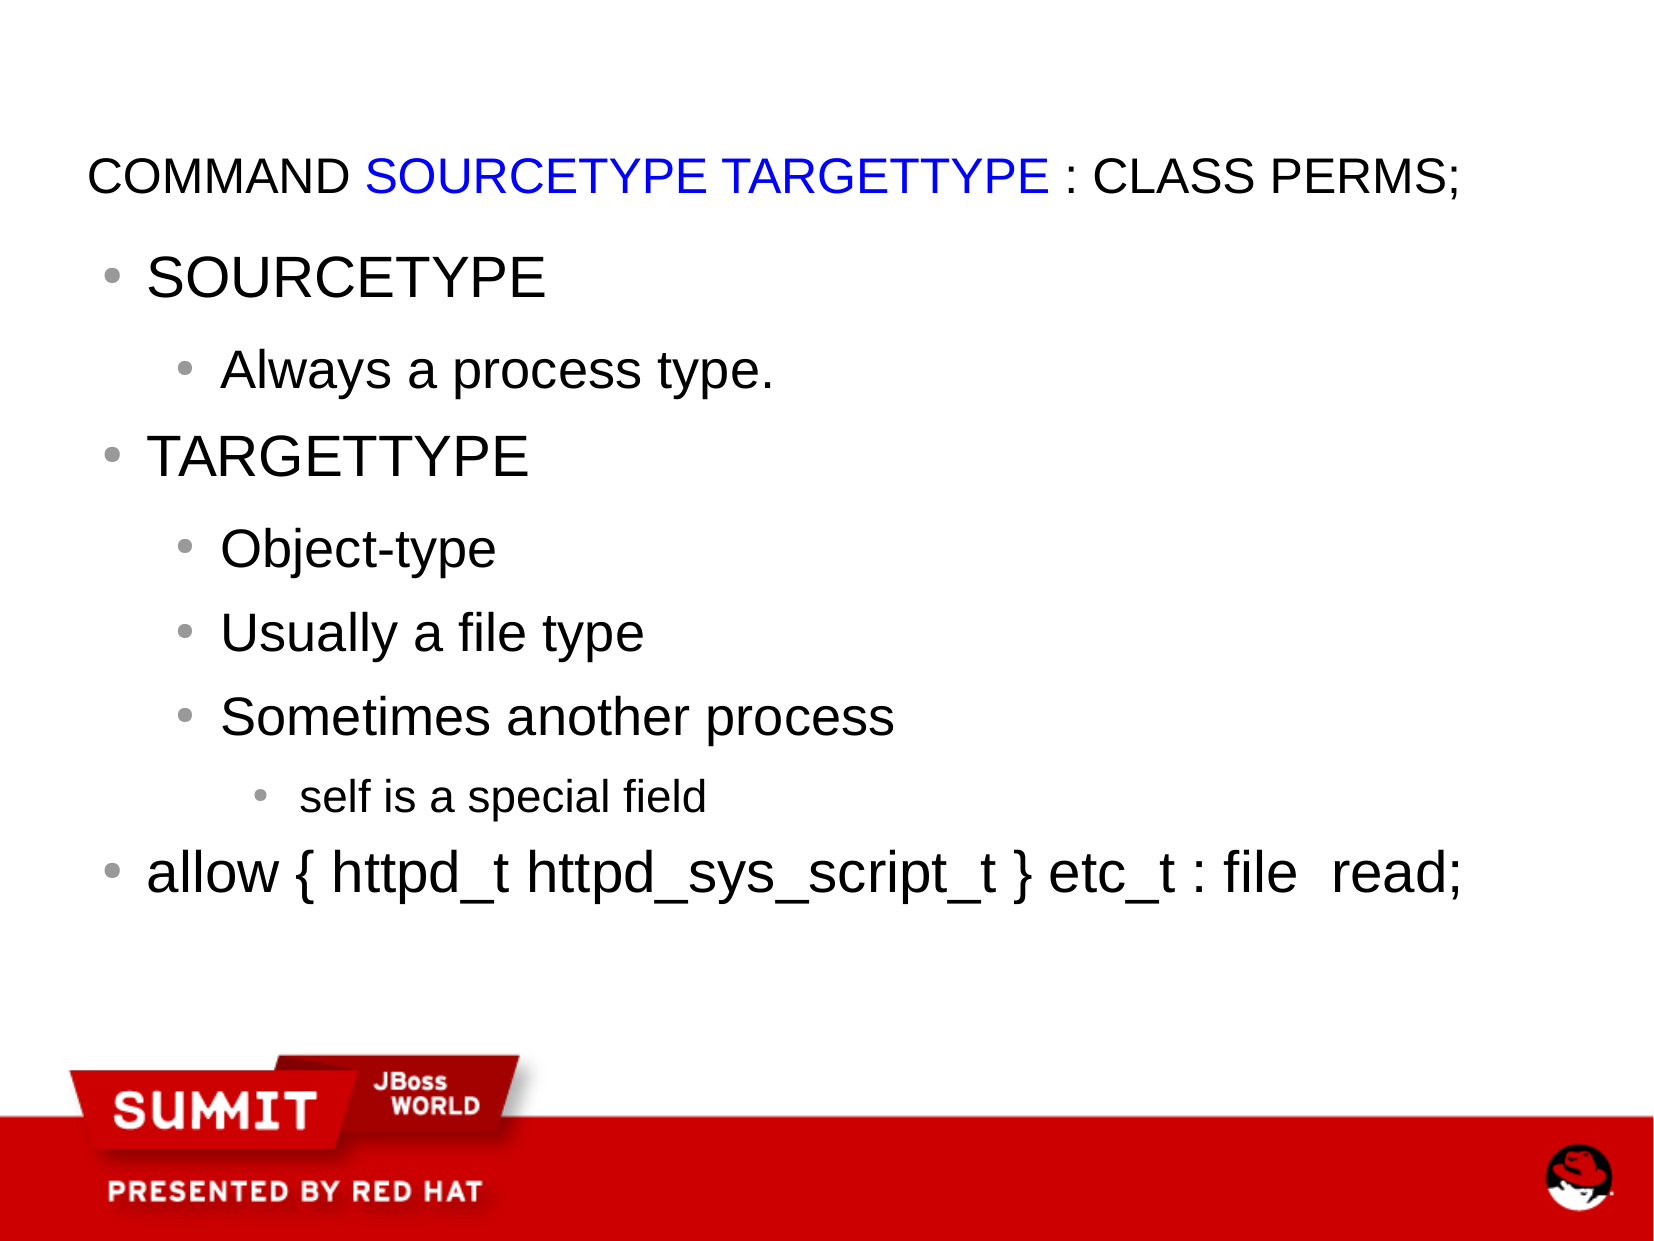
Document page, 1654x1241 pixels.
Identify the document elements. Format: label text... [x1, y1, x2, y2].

picture [0, 1043, 1654, 1241]
list SOURCETYPE Always a process type. TARGETTYPE Object-type Usually a file type Sometimes another process self is a special field allow { httpd_t httpd_sys_script_t } etc_t : file read; [86, 244, 1576, 1024]
title COMMAND SOURCETYPE TARGETTYPE : CLASS PERMS; [86, 89, 1576, 244]
